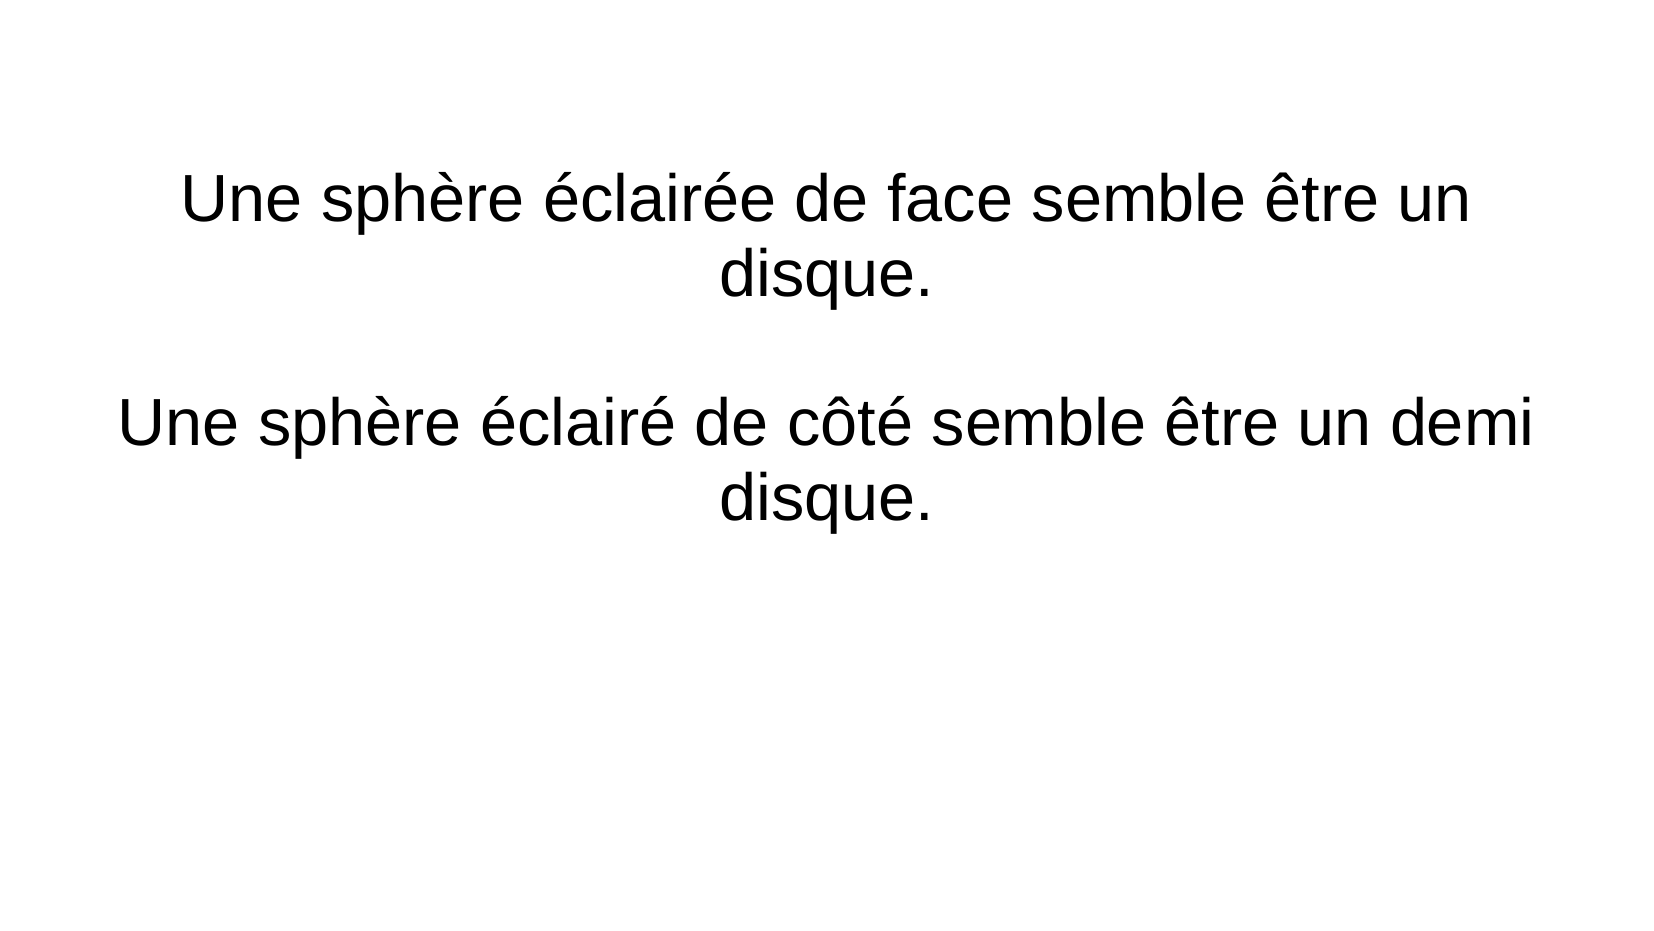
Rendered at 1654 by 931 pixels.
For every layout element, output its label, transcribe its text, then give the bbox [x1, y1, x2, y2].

subtitle Une sphère éclairée de face semble être un disque. Une sphère éclairé de côté semble être un demi disque. [82, 88, 1571, 758]
